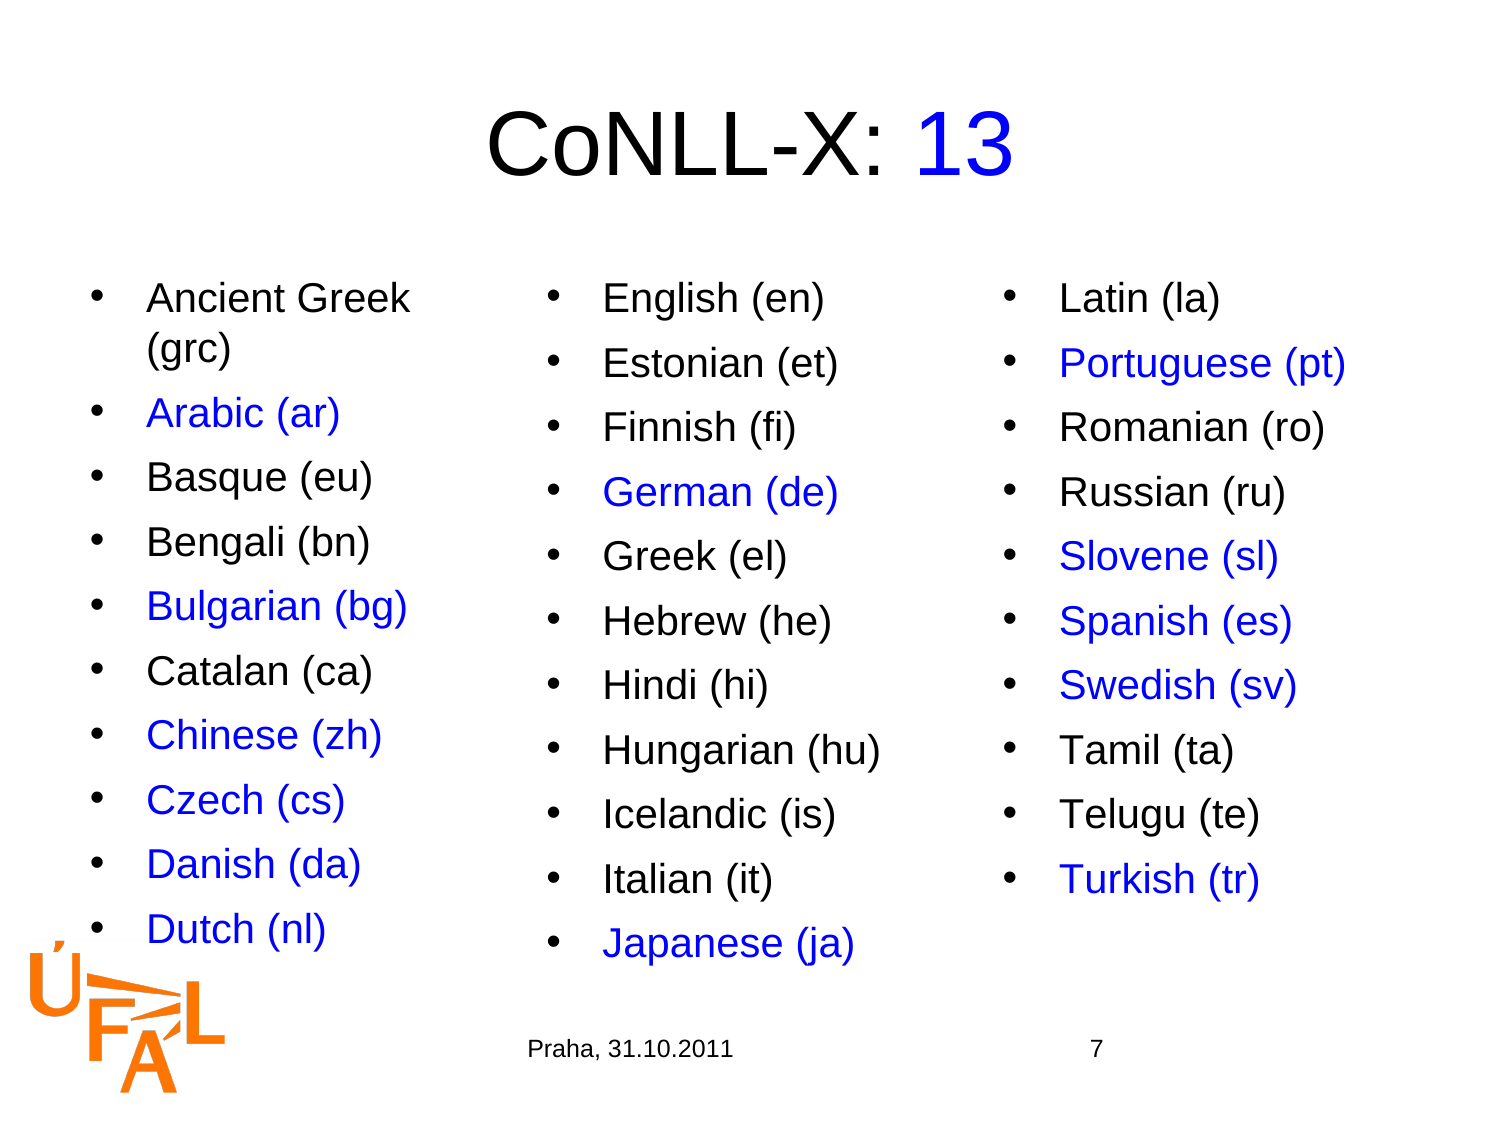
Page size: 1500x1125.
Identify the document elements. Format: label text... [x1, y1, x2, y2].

list Ancient Greek (grc) Arabic (ar) Basque (eu) Bengali (bn) Bulgarian (bg) Catalan (ca) Chinese (zh) Czech (cs) Danish (da) Dutch (nl) [75, 262, 510, 961]
list English (en) Estonian (et) Finnish (fi) German (de) Greek (el) Hebrew (he) Hindi (hi) Hungarian (hu) Icelandic (is) Italian (it) Japanese (ja) [531, 262, 967, 1004]
list Latin (la) Portuguese (pt) Romanian (ro) Russian (ru) Slovene (sl) Spanish (es) Swedish (sv) Tamil (ta) Telugu (te) Turkish (tr) [987, 262, 1423, 1004]
picture [29, 940, 225, 1093]
title CoNLL-X: 13 [75, 14, 1426, 263]
